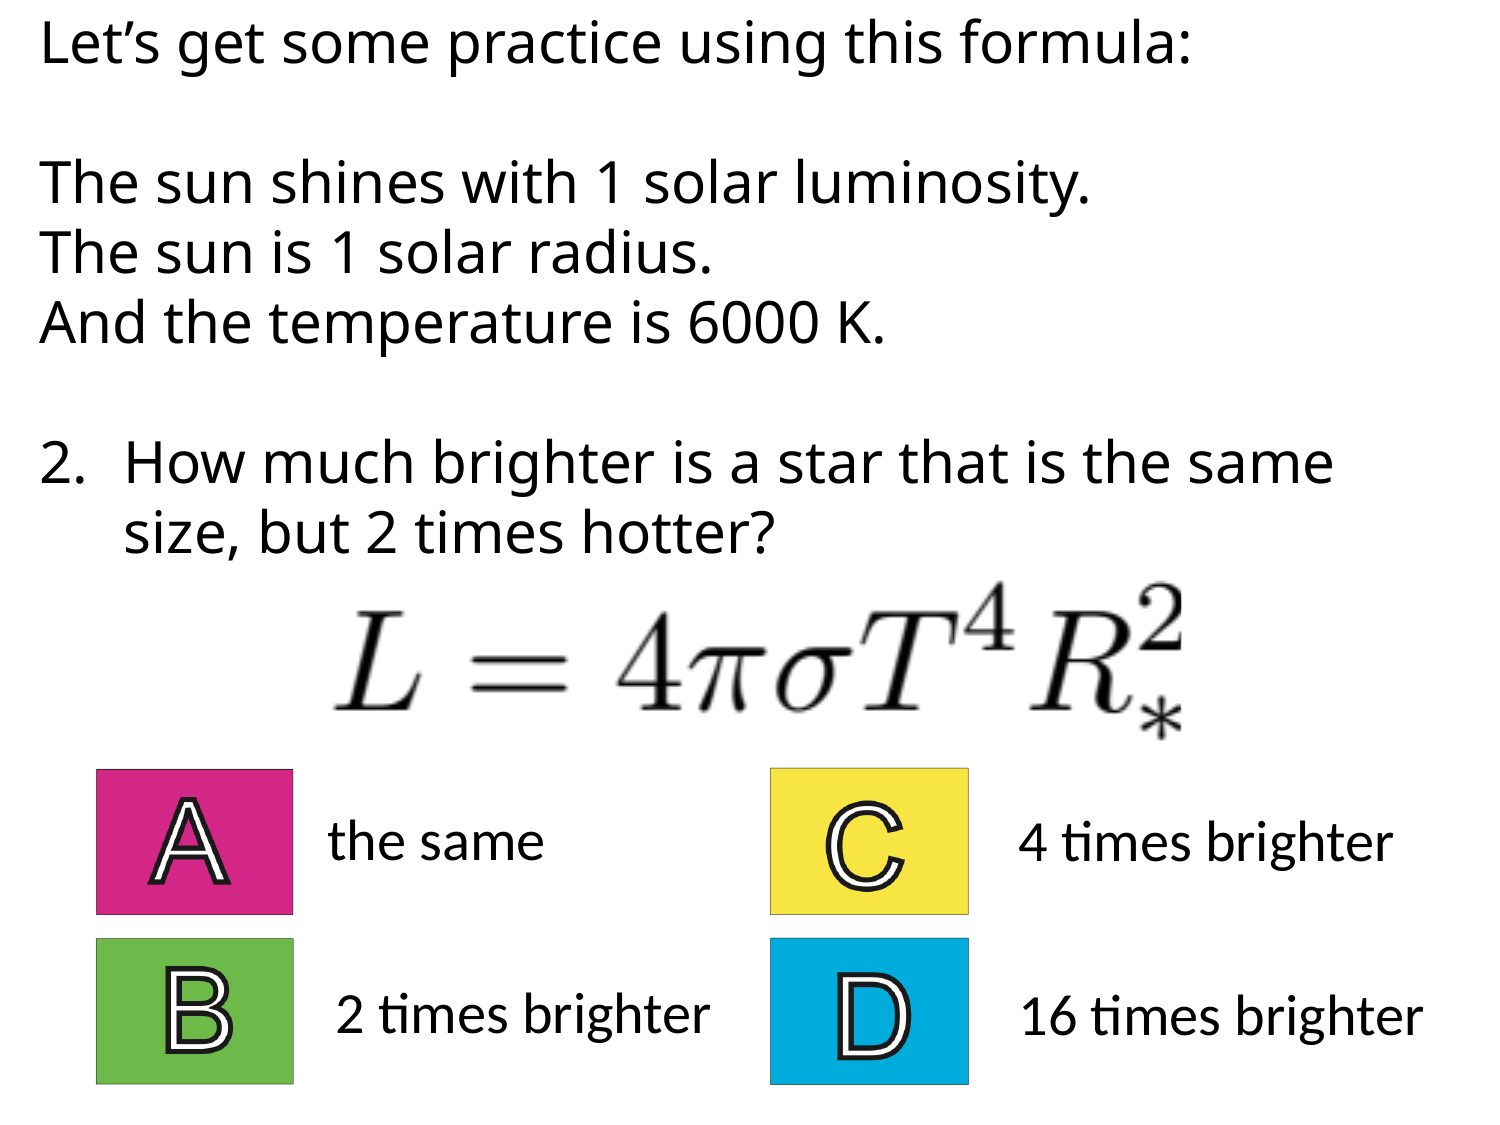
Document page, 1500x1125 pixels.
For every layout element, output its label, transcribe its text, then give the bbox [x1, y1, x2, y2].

picture [768, 766, 970, 916]
picture [769, 936, 970, 1086]
picture [94, 766, 295, 917]
picture [94, 936, 295, 1086]
text_box Let’s get some practice using this formula: The sun shines with 1 solar luminosity. The sun is 1 solar radius. And the temperature is 6000 K. How much brighter is a star that is the same size, but 2 times hotter? [24, 0, 1443, 573]
text_box 16 times brighter [1003, 969, 1440, 1055]
text_box the same [312, 794, 575, 880]
picture [331, 579, 1182, 741]
text_box 4 times brighter [1003, 795, 1411, 881]
text_box 2 times brighter [320, 967, 728, 1053]
